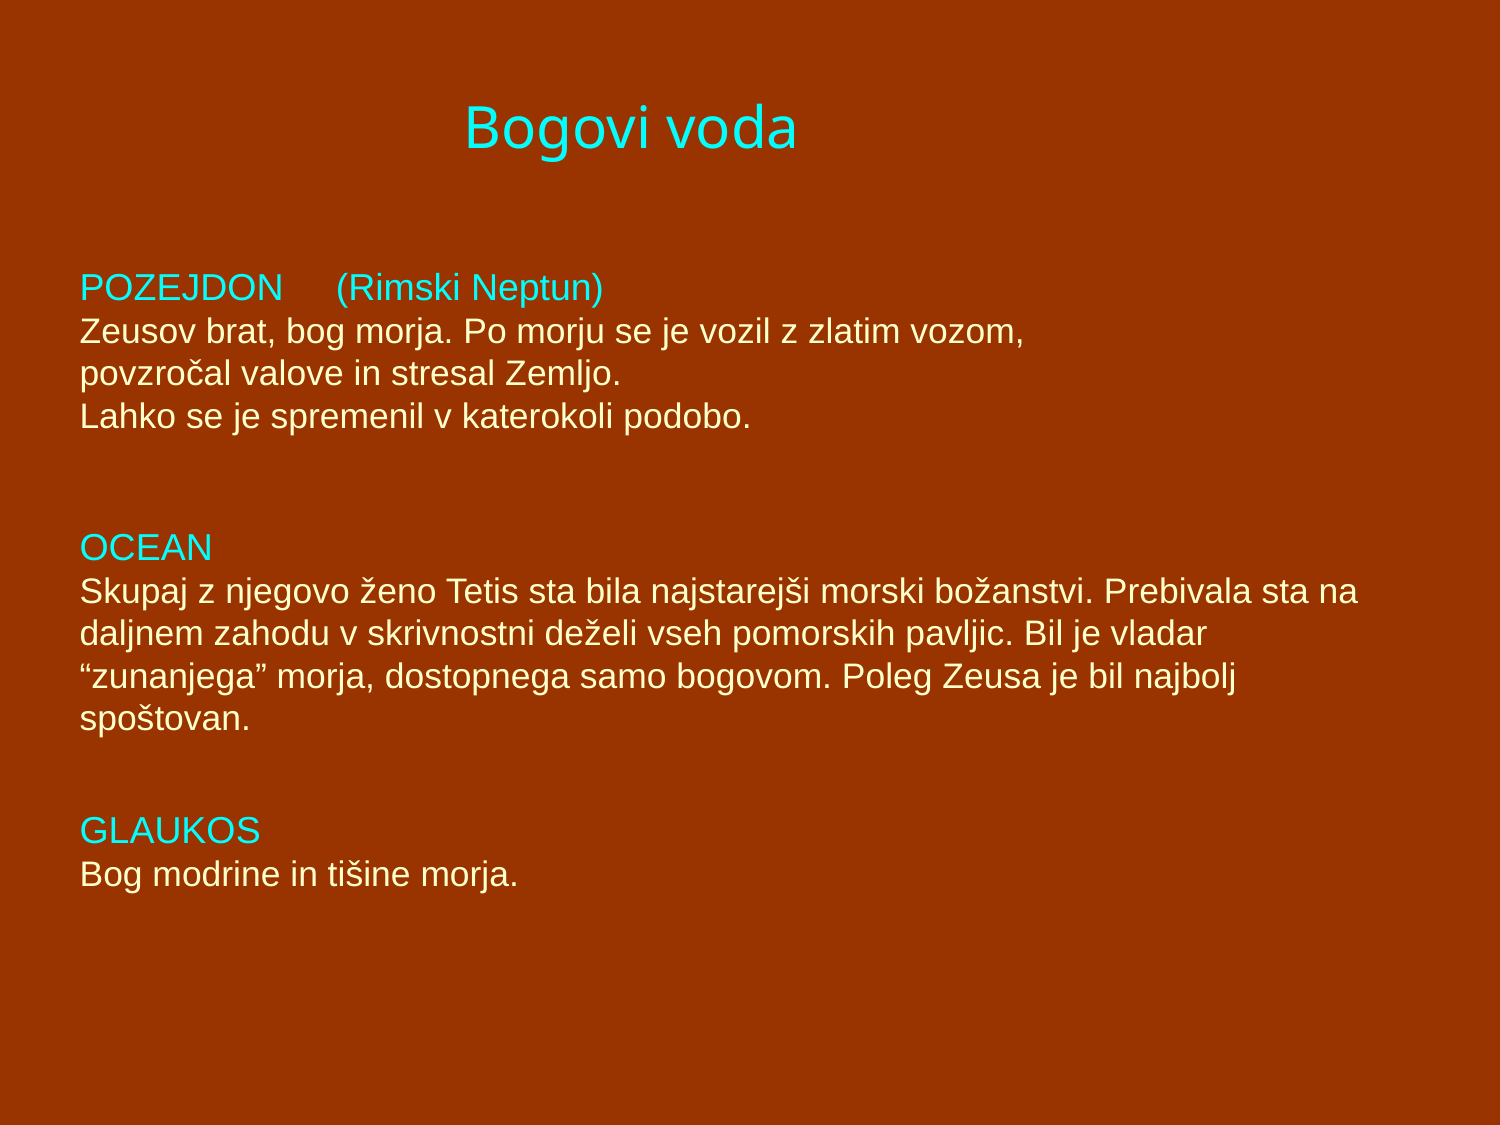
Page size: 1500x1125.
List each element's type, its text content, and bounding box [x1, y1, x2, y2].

text_box GLAUKOS Bog modrine in tišine morja. [64, 798, 1246, 902]
title Bogovi voda [301, 54, 963, 197]
text_box POZEJDON (Rimski Neptun) Zeusov brat, bog morja. Po morju se je vozil z zlatim vozom, povzročal valove in stresal Zemljo. Lahko se je spremenil v katerokoli podobo. [64, 255, 1435, 443]
text_box OCEAN Skupaj z njegovo ženo Tetis sta bila najstarejši morski božanstvi. Prebivala sta na daljnem zahodu v skrivnostni deželi vseh pomorskih pavljic. Bil je vladar “zunanjega” morja, dostopnega samo bogovom. Poleg Zeusa je bil najbolj spoštovan. [64, 515, 1400, 746]
